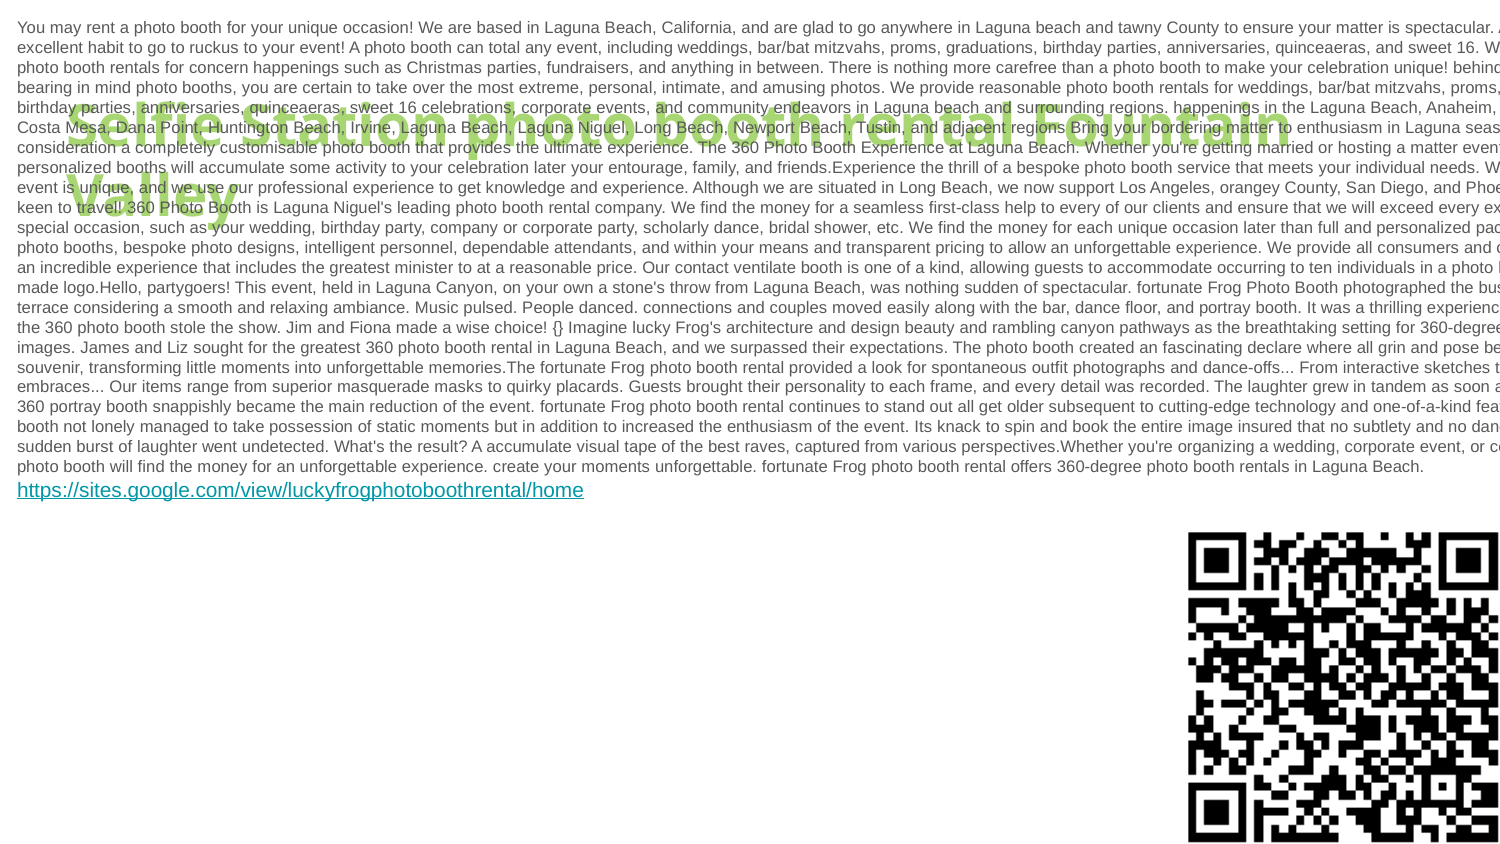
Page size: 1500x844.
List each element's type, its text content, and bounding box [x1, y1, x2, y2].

picture [1187, 531, 1500, 844]
text_box You may rent a photo booth for your unique occasion! We are based in Laguna Beach, California, and are glad to go anywhere in Laguna beach and tawny County to ensure your matter is spectacular. A photo booth is an excellent habit to go to ruckus to your event! A photo booth can total any event, including weddings, bar/bat mitzvahs, proms, graduations, birthday parties, anniversaries, quinceaeras, and sweet 16. We next provide photo booth rentals for concern happenings such as Christmas parties, fundraisers, and anything in between. There is nothing more carefree than a photo booth to make your celebration unique! behind our experience bearing in mind photo booths, you are certain to take over the most extreme, personal, intimate, and amusing photos. We provide reasonable photo booth rentals for weddings, bar/bat mitzvahs, proms, graduations, birthday parties, anniversaries, quinceaeras, sweet 16 celebrations, corporate events, and community endeavors in Laguna beach and surrounding regions. happenings in the Laguna Beach, Anaheim, Corona Del Mar, Costa Mesa, Dana Point, Huntington Beach, Irvine, Laguna Beach, Laguna Niguel, Long Beach, Newport Beach, Tustin, and adjacent regions Bring your bordering matter to enthusiasm in Laguna seashore taking into consideration a completely customisable photo booth that provides the ultimate experience. The 360 Photo Booth Experience at Laguna Beach. Whether you're getting married or hosting a matter event or party, our personalized booths will accumulate some activity to your celebration later your entourage, family, and friends.Experience the thrill of a bespoke photo booth service that meets your individual needs. We allow that all event is unique, and we use our professional experience to get knowledge and experience. Although we are situated in Long Beach, we now support Los Angeles, orangey County, San Diego, and Phoenix, and we are keen to travel! 360 Photo Booth is Laguna Niguel's leading photo booth rental company. We find the money for a seamless first-class help to every of our clients and ensure that we will exceed every expectations for any special occasion, such as your wedding, birthday party, company or corporate party, scholarly dance, bridal shower, etc. We find the money for each unique occasion later than full and personalized packages, high-quality photo booths, bespoke photo designs, intelligent personnel, dependable attendants, and within your means and transparent pricing to allow an unforgettable experience. We provide all consumers and clients in imitation of an incredible experience that includes the greatest minister to at a reasonable price. Our contact ventilate booth is one of a kind, allowing guests to accommodate occurring to ten individuals in a photo later a specifically made logo.Hello, partygoers! This event, held in Laguna Canyon, on your own a stone's throw from Laguna Beach, was nothing sudden of spectacular. fortunate Frog Photo Booth photographed the business on a rooftop terrace considering a smooth and relaxing ambiance. Music pulsed. People danced. connections and couples moved easily along with the bar, dance floor, and portray booth. It was a thrilling experience every around, but the 360 photo booth stole the show. Jim and Fiona made a wise choice! {} Imagine lucky Frog's architecture and design beauty and rambling canyon pathways as the breathtaking setting for 360-degree photo booth images. James and Liz sought for the greatest 360 photo booth rental in Laguna Beach, and we surpassed their expectations. The photo booth created an fascinating declare where all grin and pose became a treasured souvenir, transforming little moments into unforgettable memories.The fortunate Frog photo booth rental provided a look for spontaneous outfit photographs and dance-offs... From interactive sketches to in flames embraces... Our items range from superior masquerade masks to quirky placards. Guests brought their personality to each frame, and every detail was recorded. The laughter grew in tandem as soon as the prints. The 360 portray booth snappishly became the main reduction of the event. fortunate Frog photo booth rental continues to stand out all get older subsequent to cutting-edge technology and one-of-a-kind features.The 360 photo booth not lonely managed to take possession of static moments but in addition to increased the enthusiasm of the event. Its knack to spin and book the entire image insured that no subtlety and no dance move, and no sudden burst of laughter went undetected. What's the result? A accumulate visual tape of the best raves, captured from various perspectives.Whether you're organizing a wedding, corporate event, or celebration, our 360 photo booth will find the money for an unforgettable experience. create your moments unforgettable. fortunate Frog photo booth rental offers 360-degree photo booth rentals in Laguna Beach. https://sites.google.com/view/luckyfrogphotoboothrental/home [2, 2, 1500, 844]
